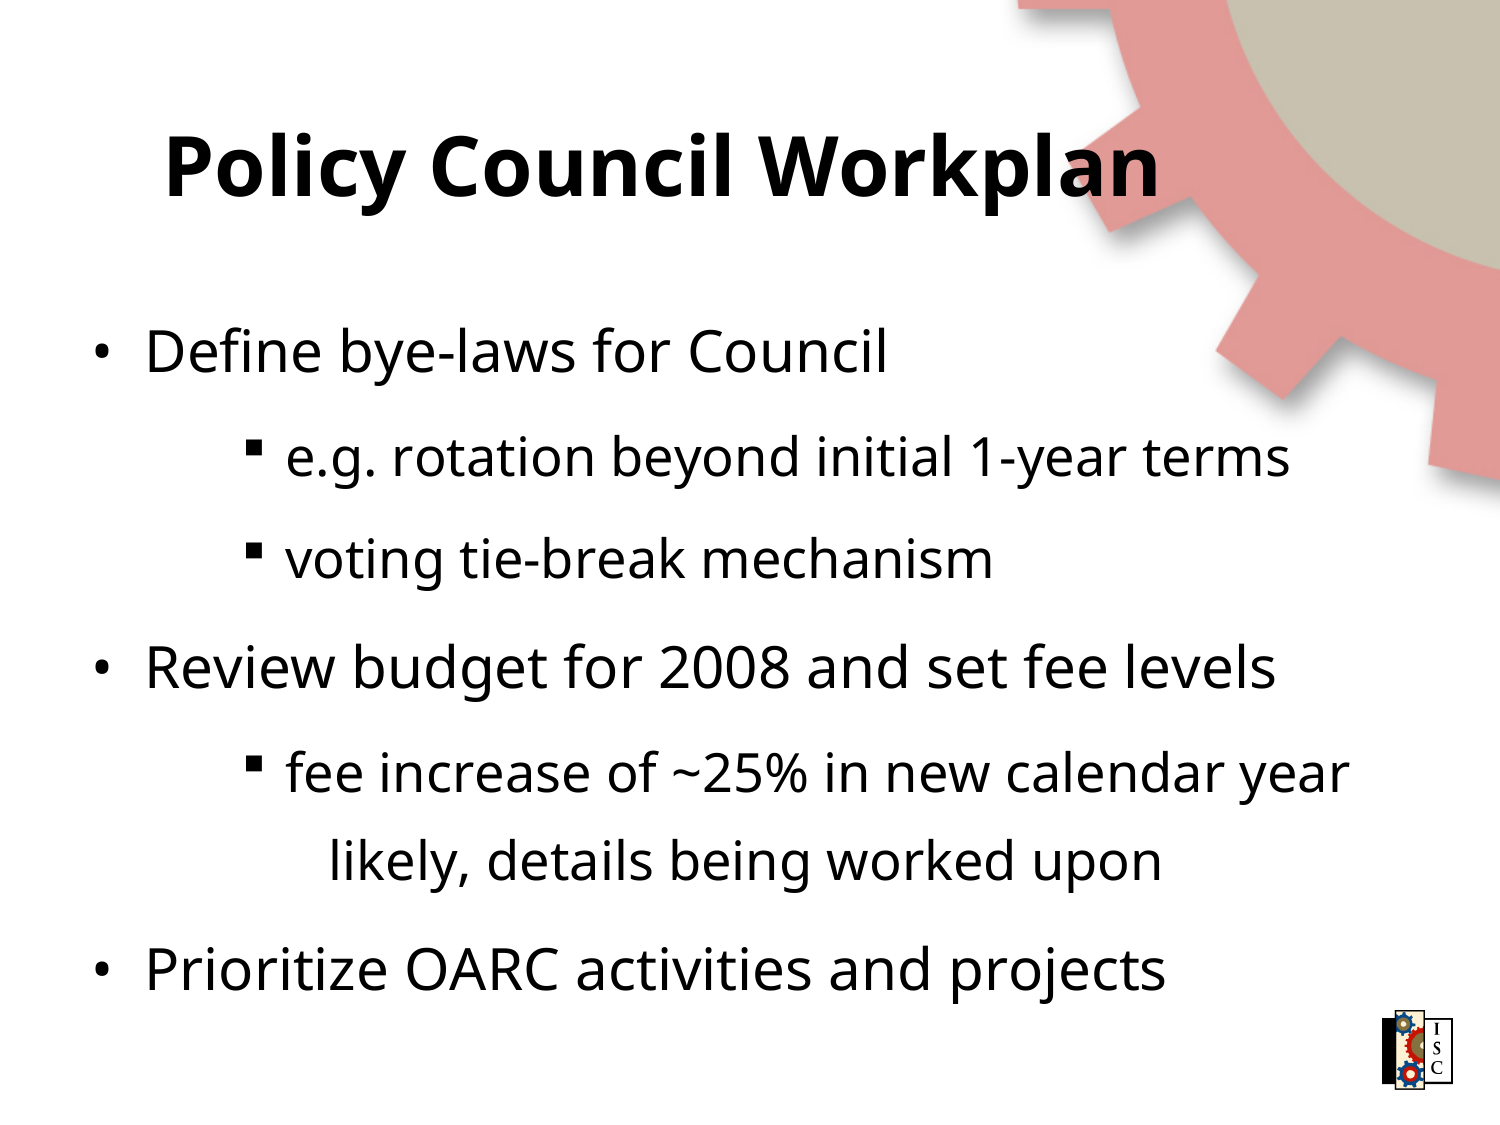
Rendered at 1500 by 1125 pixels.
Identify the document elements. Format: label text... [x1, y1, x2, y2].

picture [0, 0, 1500, 1125]
list Define bye-laws for Council e.g. rotation beyond initial 1-year terms voting tie-break mechanism Review budget for 2008 and set fee levels fee increase of ~25% in new calendar year likely, details being worked upon Prioritize OARC activities and projects [91, 295, 1406, 1015]
title Policy Council Workplan [162, 26, 1472, 280]
